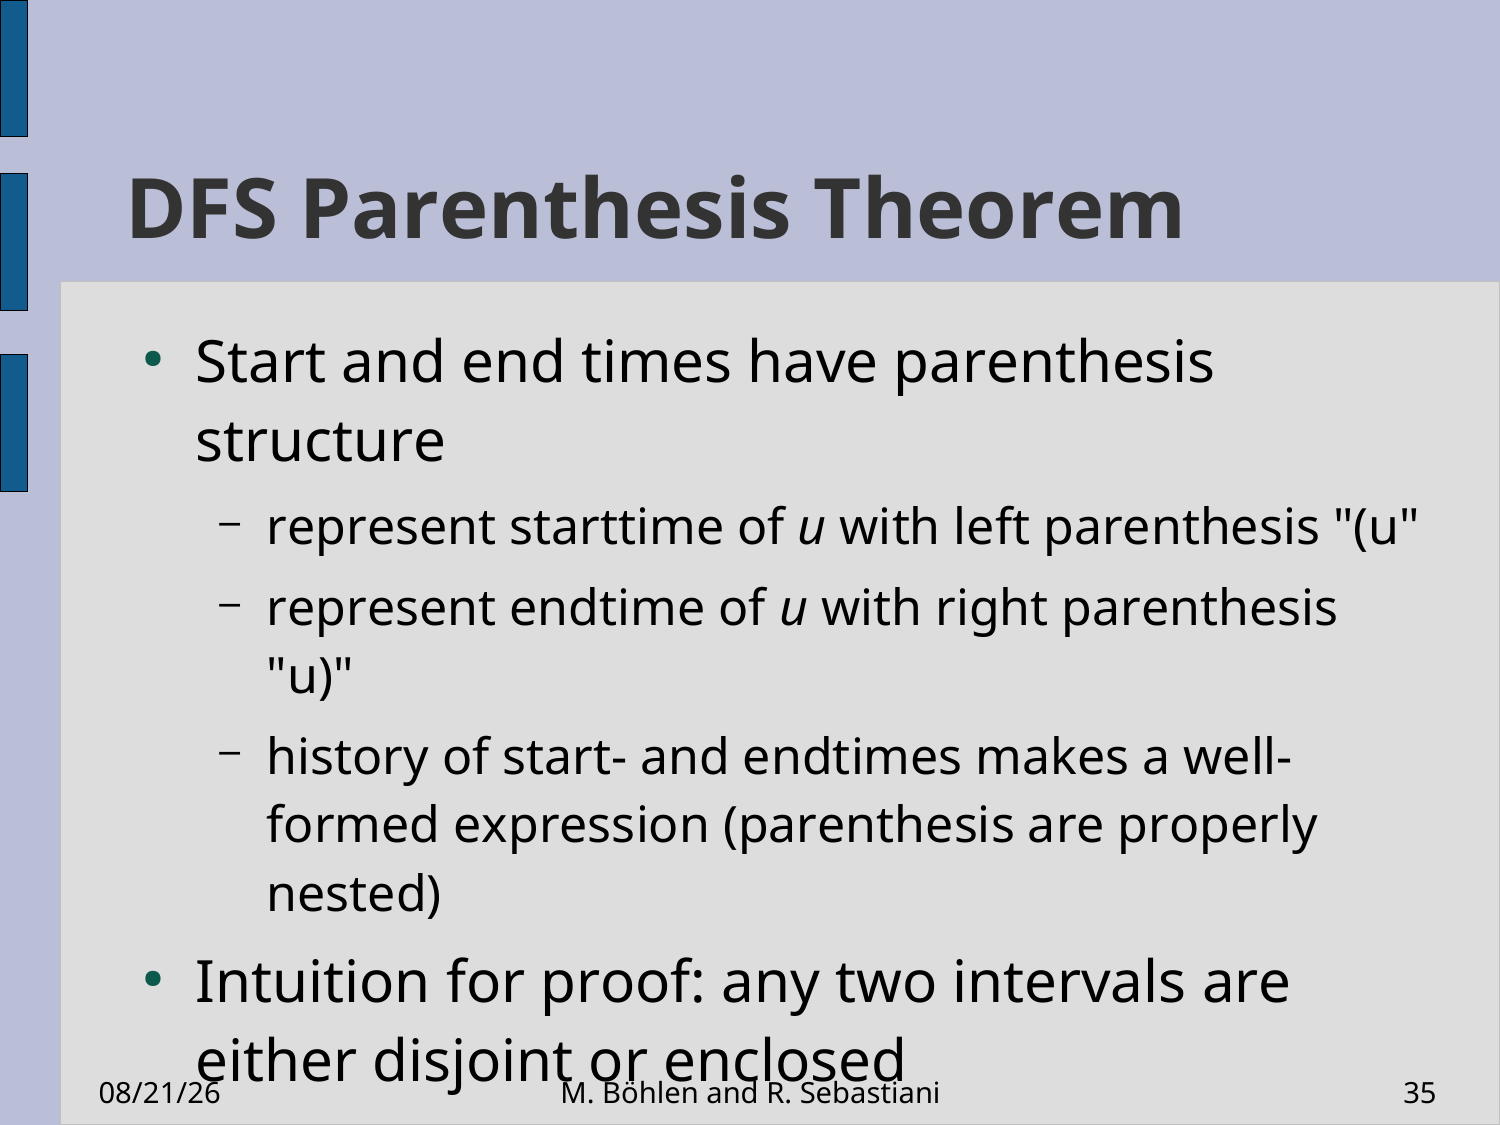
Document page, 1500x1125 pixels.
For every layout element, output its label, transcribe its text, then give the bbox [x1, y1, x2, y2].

list Start and end times have parenthesis structure represent starttime of u with left parenthesis "(u" represent endtime of u with right parenthesis "u)" history of start- and endtimes makes a well-formed expression (parenthesis are properly nested) Intuition for proof: any two intervals are either disjoint or enclosed Overlaping intervals would mean finishing ancestor, before finishing descendant or starting descendant without starting ancestor [110, 312, 1450, 1037]
title DFS Parenthesis Theorem [110, 67, 1392, 271]
